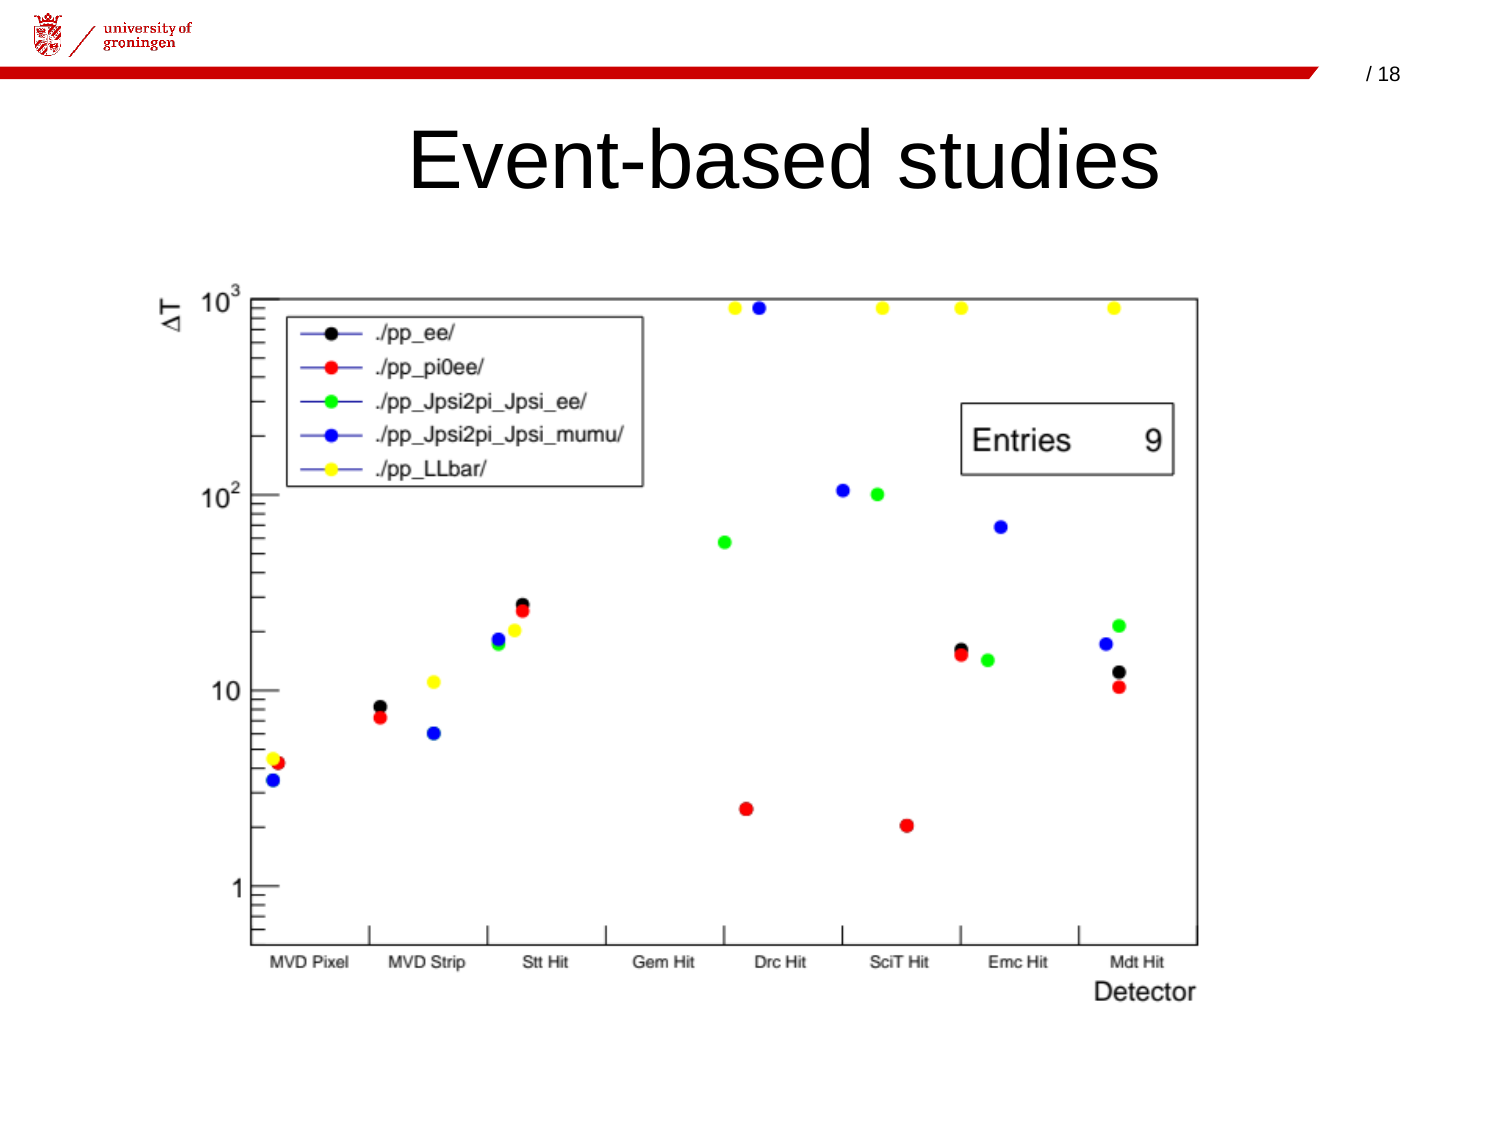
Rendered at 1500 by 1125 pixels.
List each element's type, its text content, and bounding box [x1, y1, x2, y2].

title Event-based studies [0, 89, 1476, 220]
picture [133, 273, 1316, 1026]
picture [34, 13, 192, 57]
text_box / 1 [1351, 55, 1487, 94]
